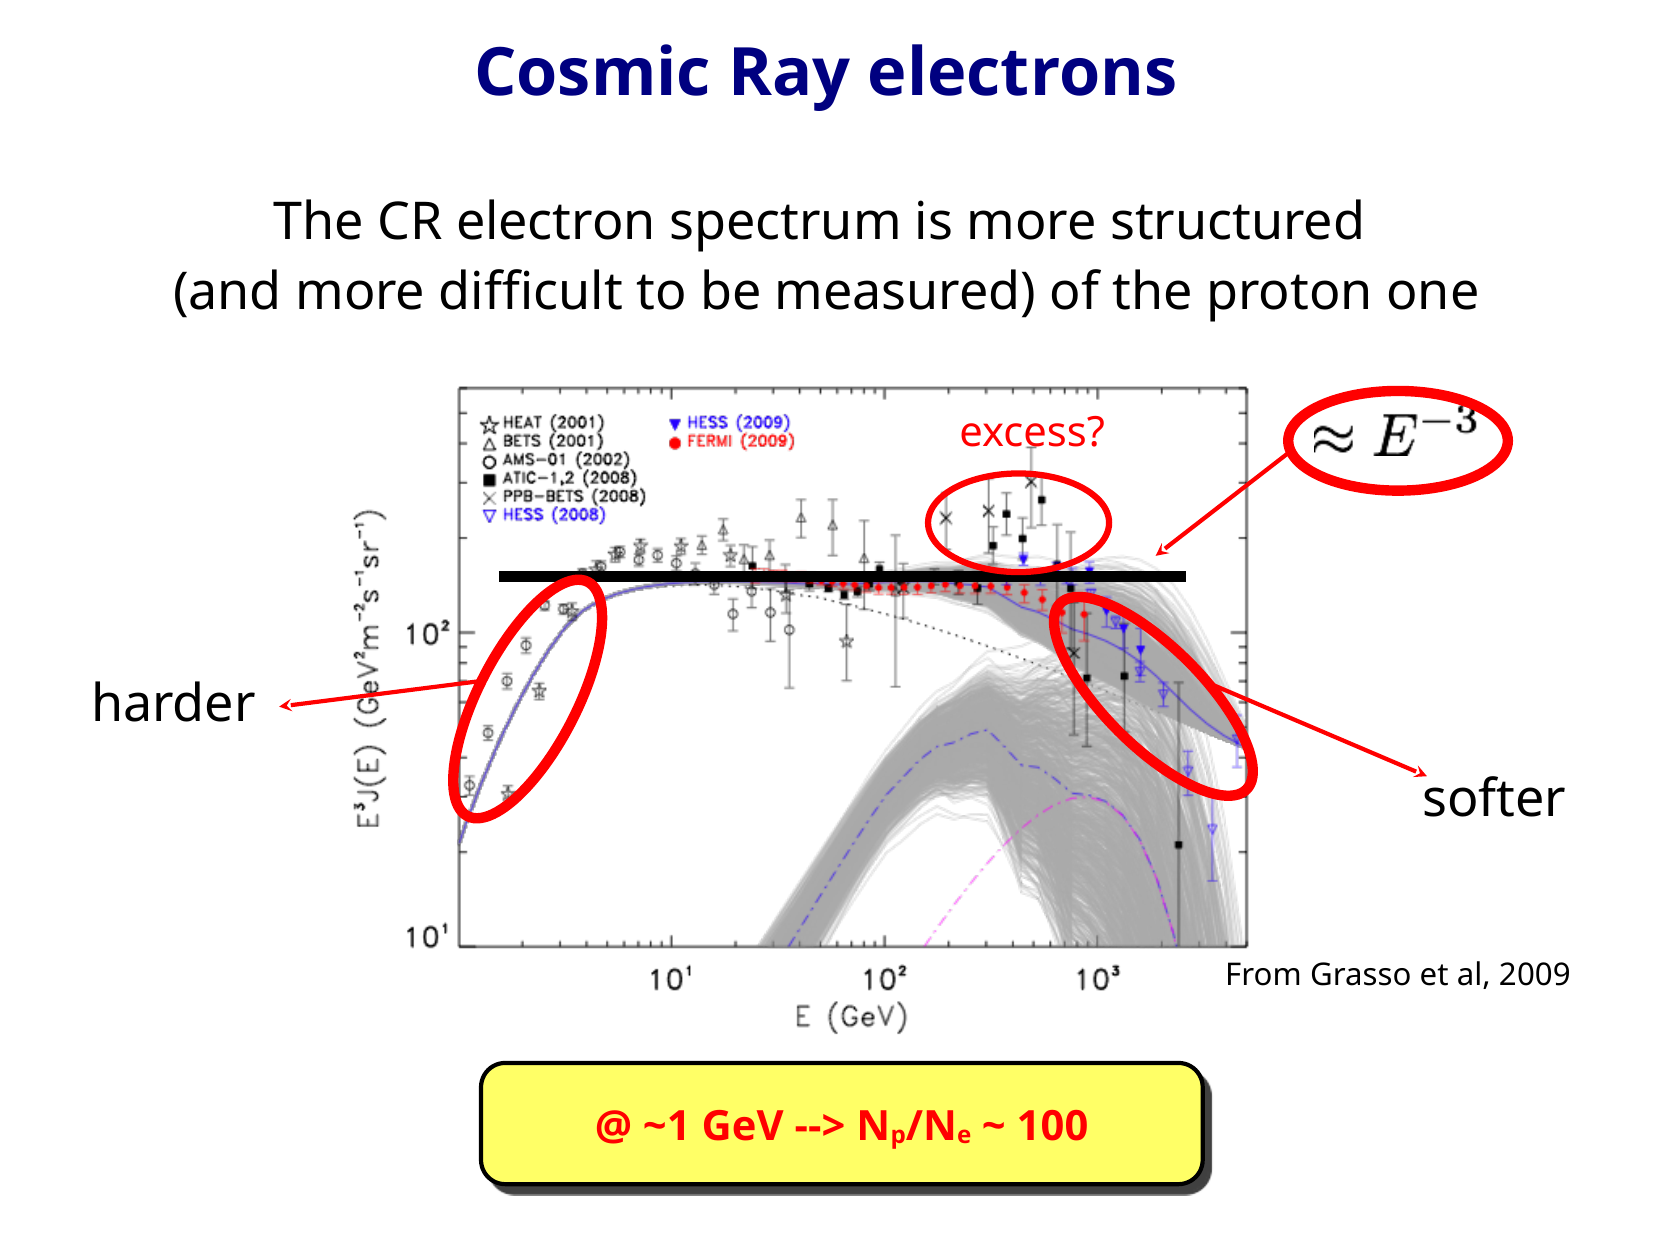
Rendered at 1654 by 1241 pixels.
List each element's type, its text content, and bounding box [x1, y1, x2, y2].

text_box harder [83, 665, 263, 739]
text_box Cosmic Ray electrons [0, 6, 1652, 133]
picture [932, 477, 1105, 568]
text_box excess? [939, 401, 1126, 460]
text_box [481, 1062, 1203, 1185]
picture [1060, 603, 1247, 790]
picture [1294, 403, 1478, 476]
text_box softer [1404, 759, 1584, 833]
text_box From Grasso et al, 2009 [1055, 918, 1653, 1029]
text_box The CR electron spectrum is more structured (and more difficult to be measured) of the proton one [59, 191, 1594, 318]
picture [317, 332, 1336, 1060]
text_box @ ~1 GeV --> Np/Ne ~ 100 [509, 1095, 1175, 1153]
picture [459, 585, 596, 813]
